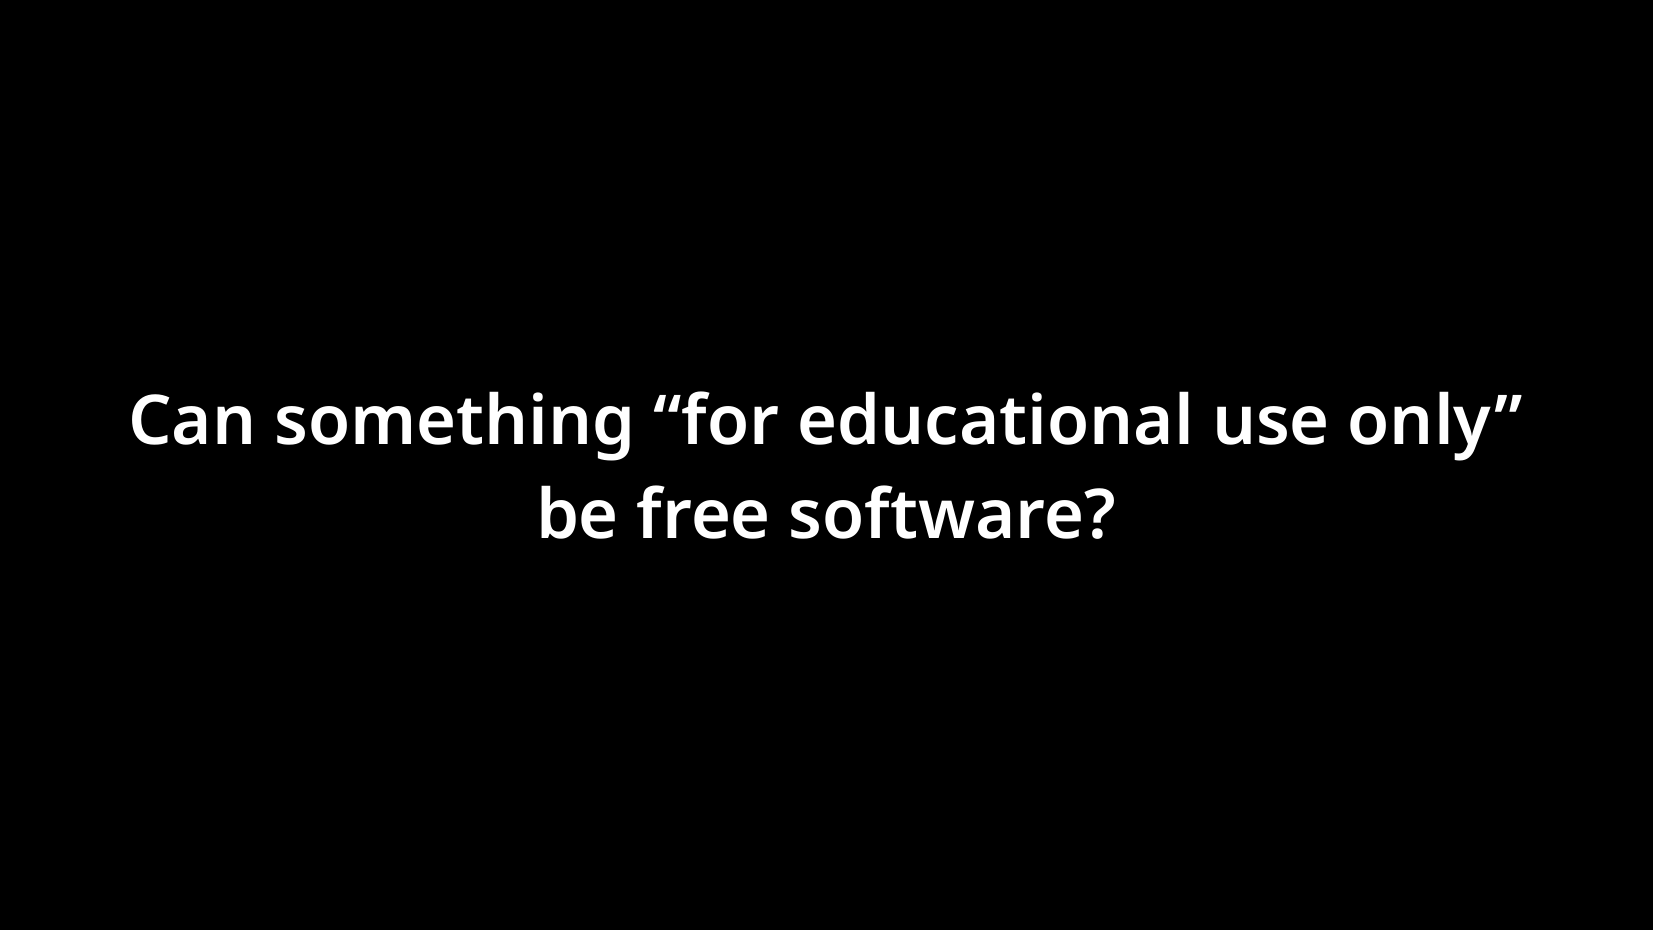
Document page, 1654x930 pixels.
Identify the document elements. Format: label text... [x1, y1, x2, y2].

title Can something “for educational use only” be free software? [82, 381, 1571, 549]
